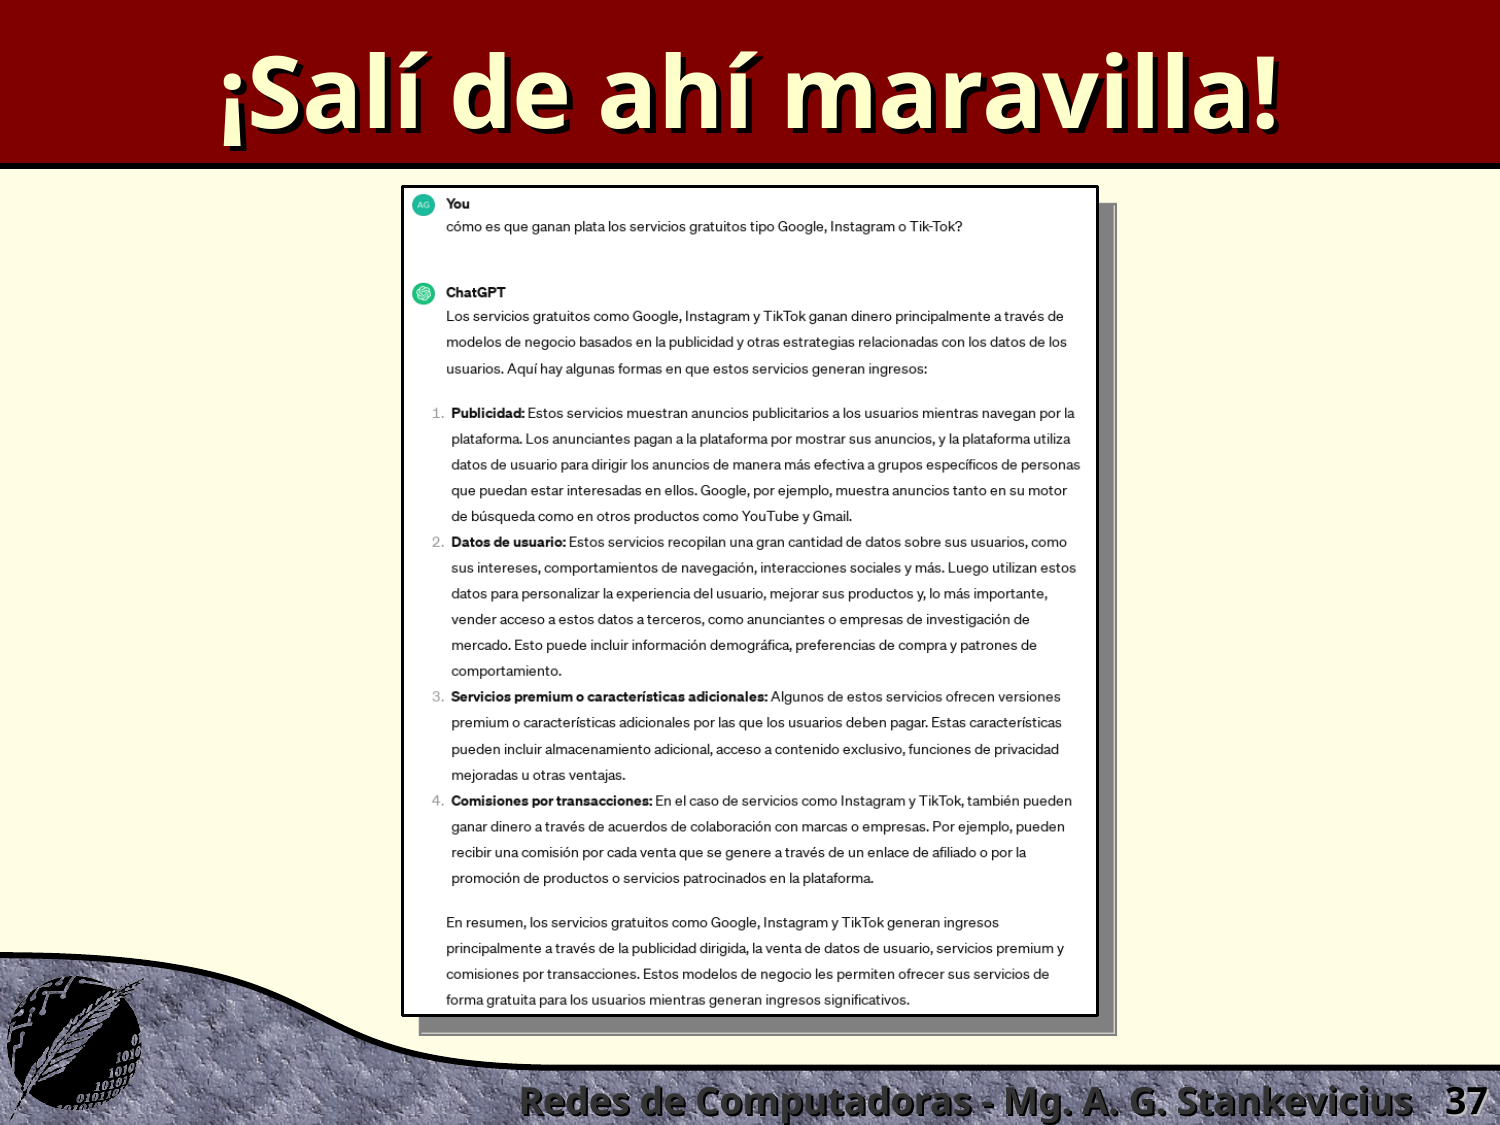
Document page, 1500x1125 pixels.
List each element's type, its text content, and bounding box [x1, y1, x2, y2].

picture [0, 959, 1500, 1125]
picture [1047, 1100, 1054, 1110]
picture [790, 1100, 795, 1110]
title ¡Salí de ahí maravilla! [15, 5, 1485, 160]
picture [404, 187, 1096, 1015]
